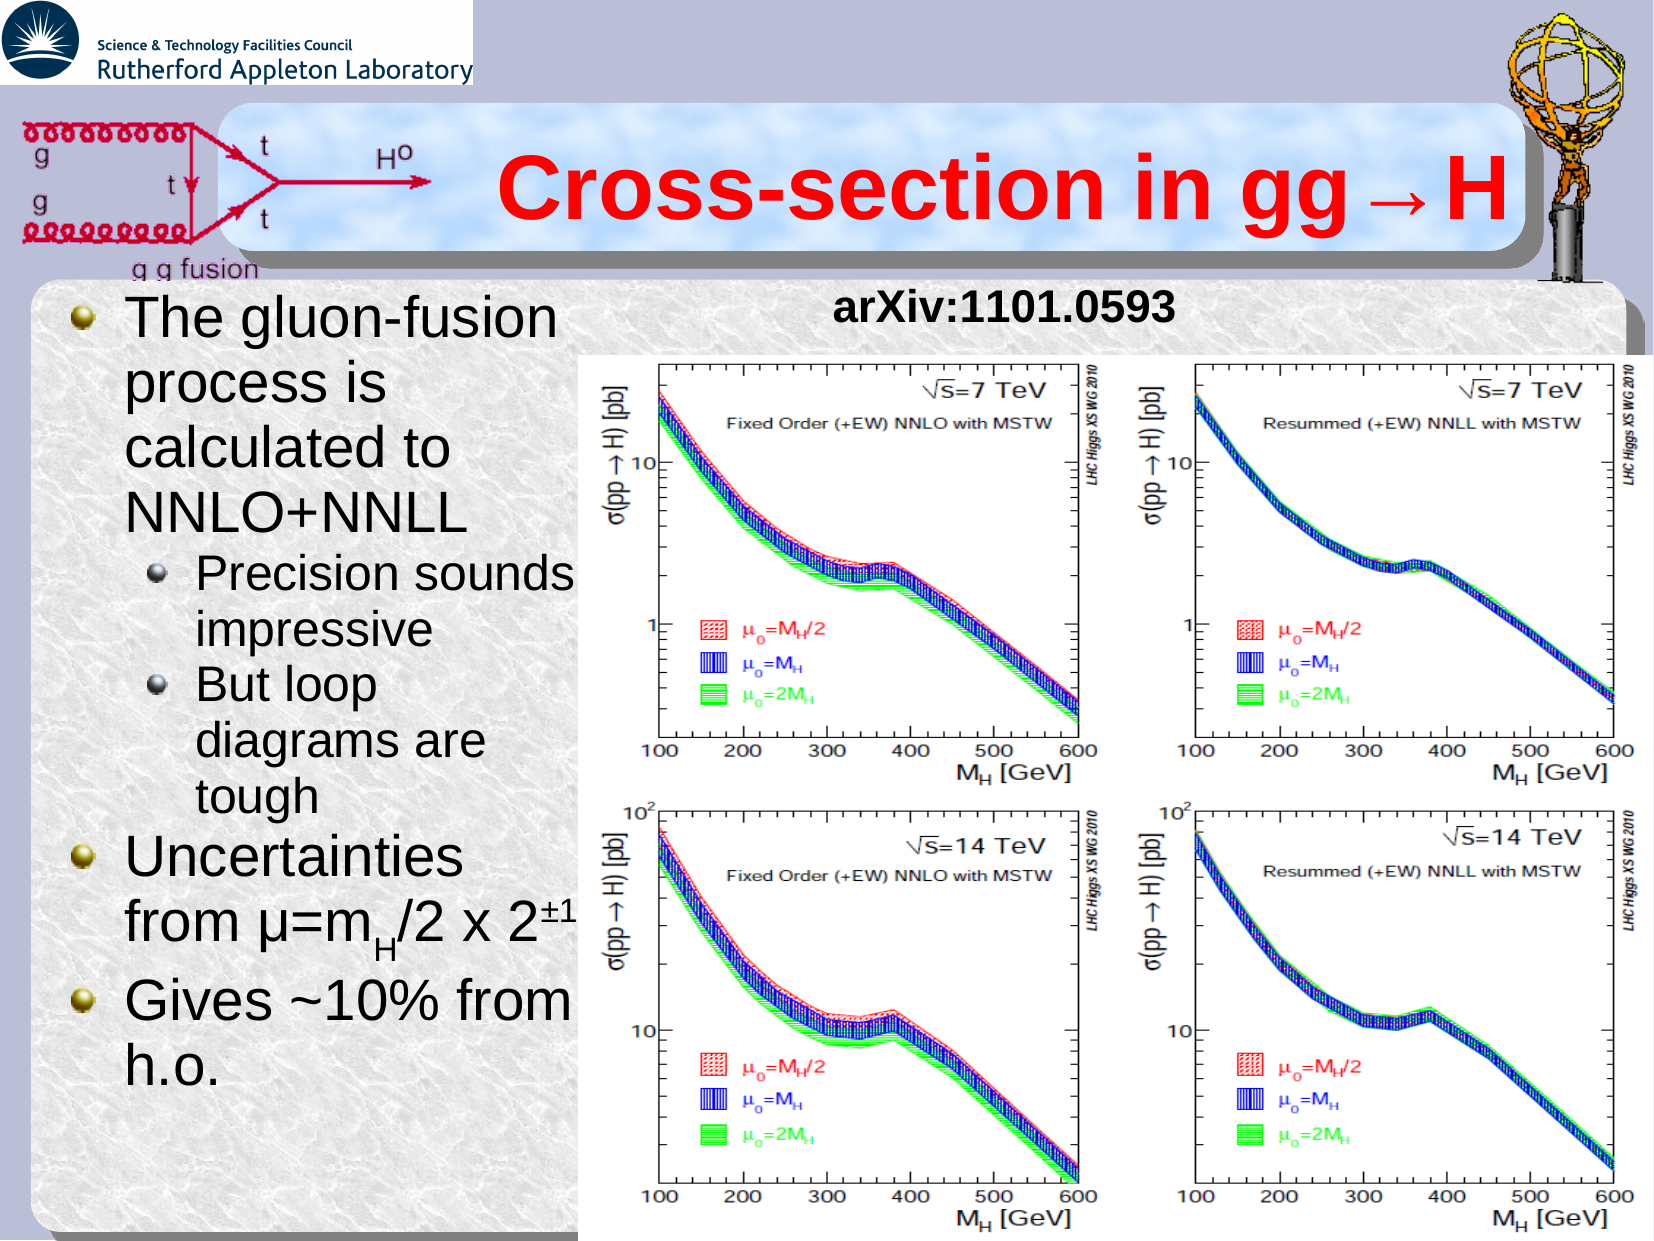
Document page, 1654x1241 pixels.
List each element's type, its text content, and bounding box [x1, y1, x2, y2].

title Cross-section in gg→H [496, 112, 1512, 263]
text_box arXiv:1101.0593 [817, 274, 1192, 409]
picture [21, 0, 1654, 1241]
picture [0, 0, 473, 85]
list The gluon-fusion process is calculated to NNLO+NNLL Precision sounds impressive But loop diagrams are tough Uncertainties from μ=mH/2 x 2±1 Gives ~10% from h.o. [53, 285, 595, 1193]
